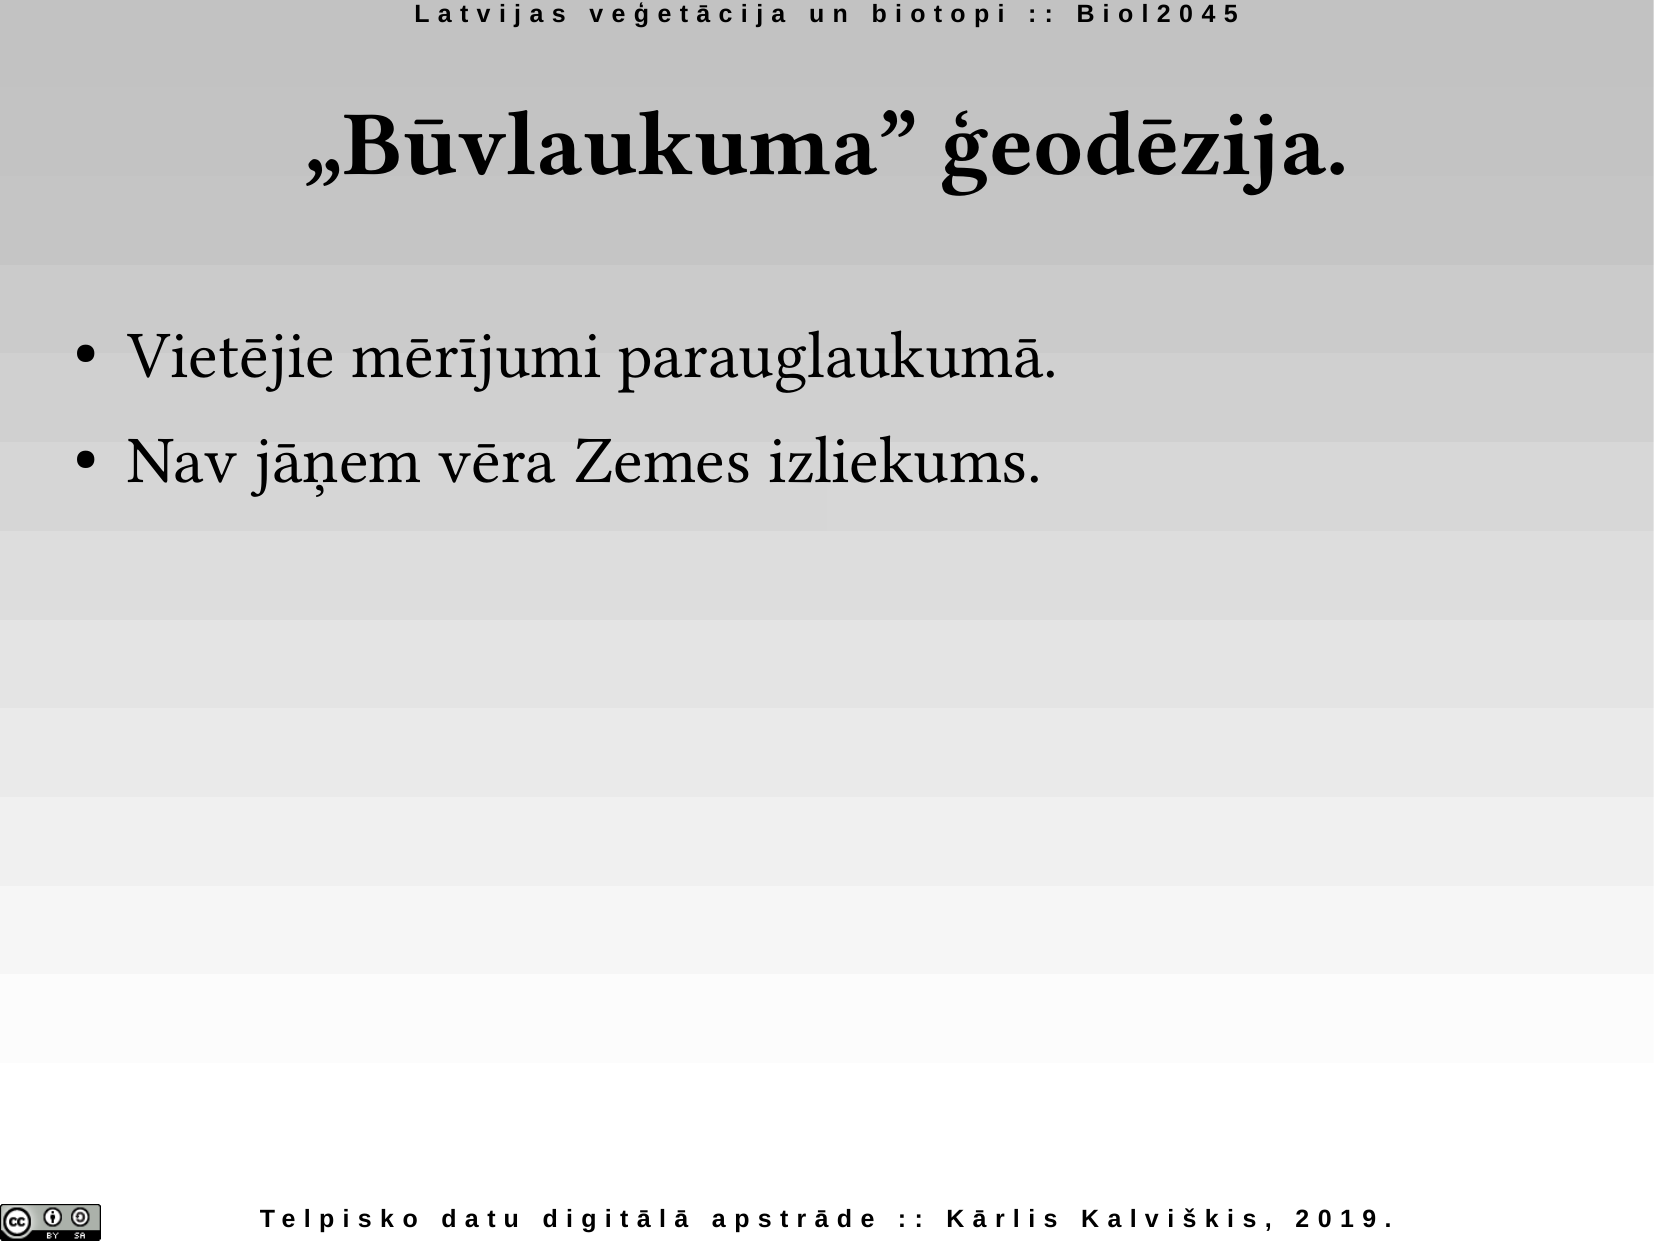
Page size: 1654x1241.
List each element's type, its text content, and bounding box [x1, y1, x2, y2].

picture [0, 287, 1654, 1241]
title „Būvlaukuma” ģeodēzija. [0, 1, 1654, 287]
list Vietējie mērījumi parauglaukumā. Nav jāņem vēra Zemes izliekums. [56, 317, 1600, 1175]
